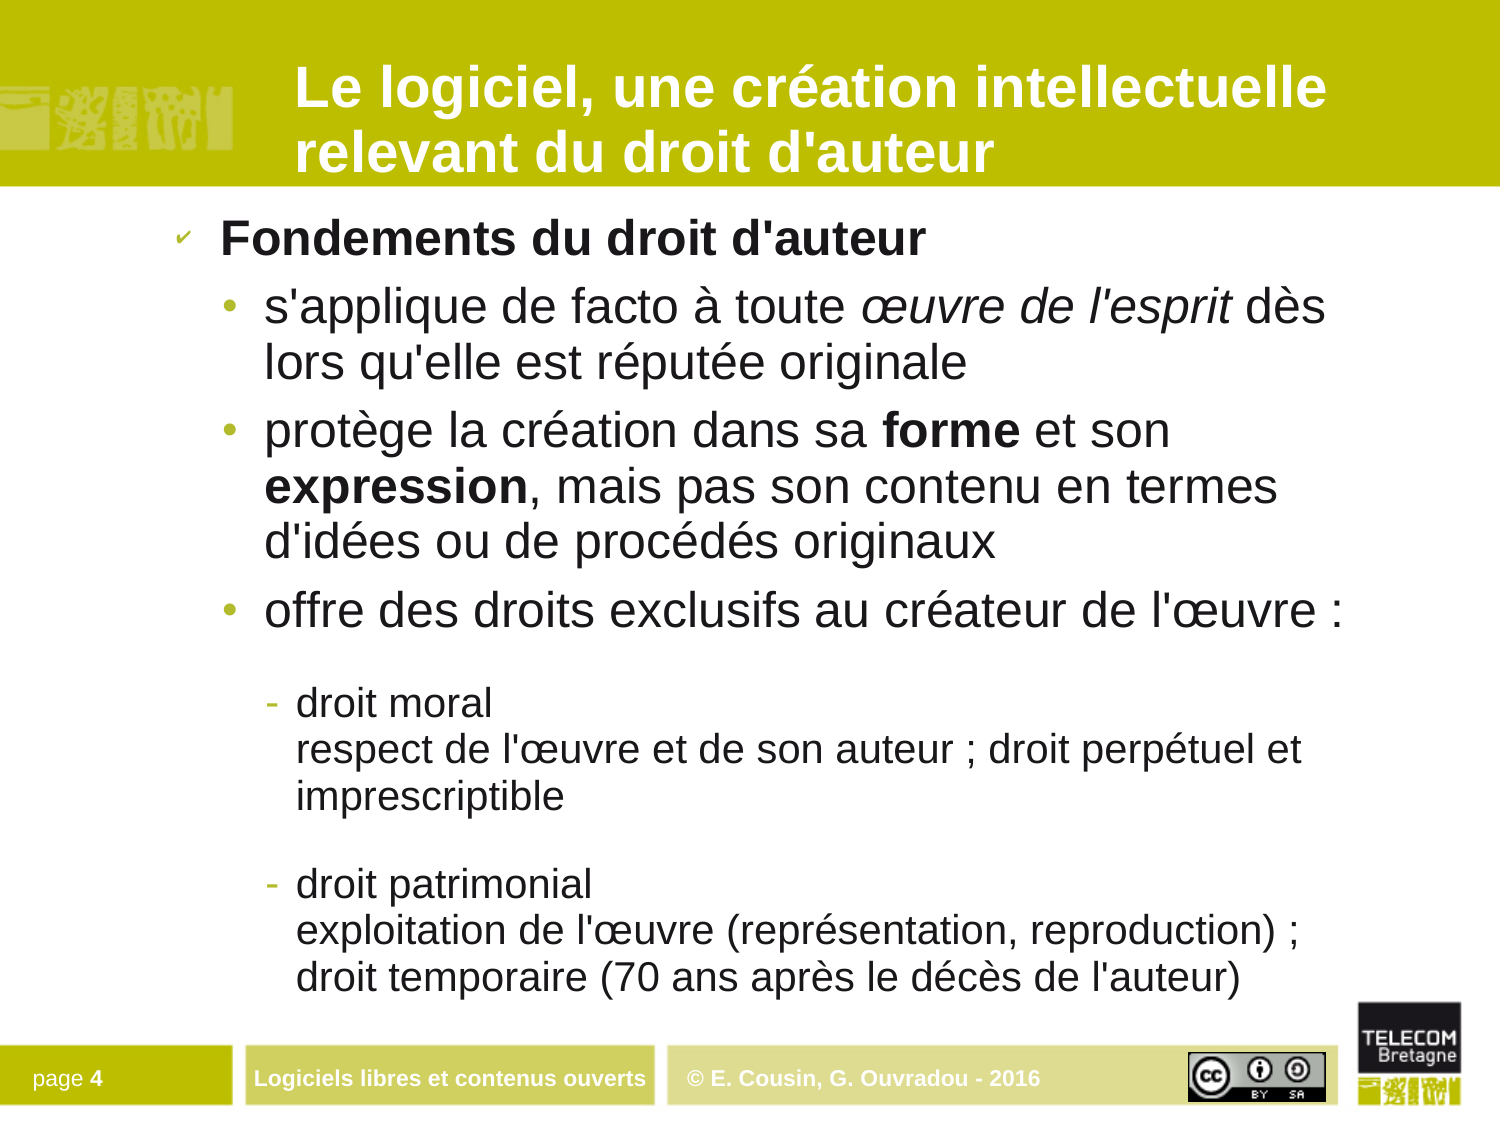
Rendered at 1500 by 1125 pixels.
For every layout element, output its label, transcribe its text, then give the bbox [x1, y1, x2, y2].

list Fondements du droit d'auteur s'applique de facto à toute œuvre de l'esprit dès lors qu'elle est réputée originale protège la création dans sa forme et son expression, mais pas son contenu en termes d'idées ou de procédés originaux offre des droits exclusifs au créateur de l'œuvre : droit moral respect de l'œuvre et de son auteur ; droit perpétuel et imprescriptible droit patrimonial exploitation de l'œuvre (représentation, reproduction) ; droit temporaire (70 ans après le décès de l'auteur) [176, 210, 1369, 1054]
title Le logiciel, une création intellectuelle relevant du droit d'auteur [294, 25, 1459, 214]
picture [0, 0, 1500, 1125]
